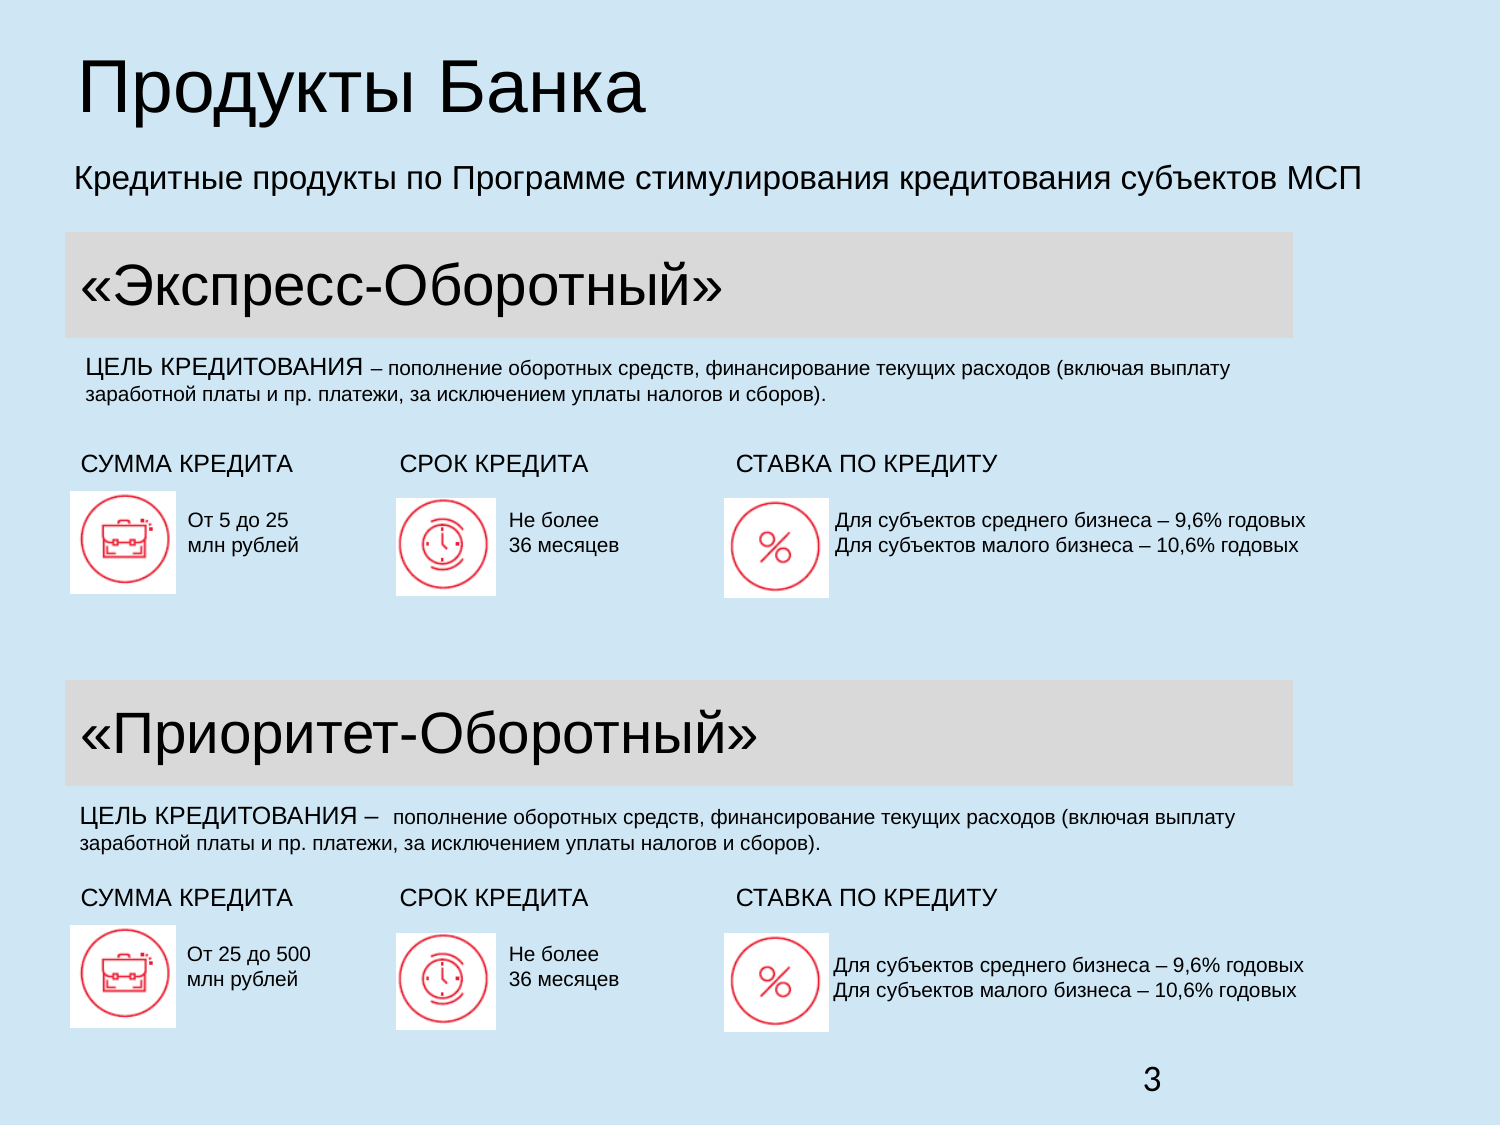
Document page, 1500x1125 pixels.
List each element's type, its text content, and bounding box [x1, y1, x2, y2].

text_box СУММА КРЕДИТА [65, 439, 309, 485]
picture [396, 933, 496, 1030]
table_header «Экспресс-Оборотный» [65, 232, 1293, 338]
text_box Не более 36 месяцев [494, 933, 635, 998]
text_box ЦЕЛЬ КРЕДИТОВАНИЯ – пополнение оборотных средств, финансирование текущих расходов (включая выплату заработной платы и пр. платежи, за исключением уплаты налогов и сборов). [64, 792, 1323, 862]
text_box От 5 до 25 млн рублей [172, 498, 314, 564]
text_box СТАВКА ПО КРЕДИТУ [721, 874, 1013, 919]
text_box СТАВКА ПО КРЕДИТУ [721, 439, 1013, 485]
title Продукты Банка [63, 30, 1117, 173]
picture [396, 498, 496, 596]
table_header «Приоритет-Оборотный» [65, 680, 1293, 786]
text_box СРОК КРЕДИТА [384, 874, 604, 919]
picture [724, 498, 829, 598]
text_box Для субъектов среднего бизнеса – 9,6% годовых Для субъектов малого бизнеса – 10,6% годовых [820, 498, 1321, 564]
text_box ЦЕЛЬ КРЕДИТОВАНИЯ – пополнение оборотных средств, финансирование текущих расходов (включая выплату заработной платы и пр. платежи, за исключением уплаты налогов и сборов). [70, 343, 1323, 413]
picture [70, 491, 176, 594]
slide_number <номер> [1128, 1046, 1478, 1107]
text_box СРОК КРЕДИТА [384, 439, 604, 485]
text_box От 25 до 500 млн рублей [172, 933, 326, 998]
text_box Не более 36 месяцев [494, 498, 635, 564]
picture [70, 925, 176, 1028]
picture [724, 933, 829, 1032]
text_box Для субъектов среднего бизнеса – 9,6% годовых Для субъектов малого бизнеса – 10,6% годовых [818, 944, 1319, 1009]
text_box Кредитные продукты по Программе стимулирования кредитования субъектов МСП [59, 148, 1380, 204]
text_box СУММА КРЕДИТА [65, 874, 309, 919]
